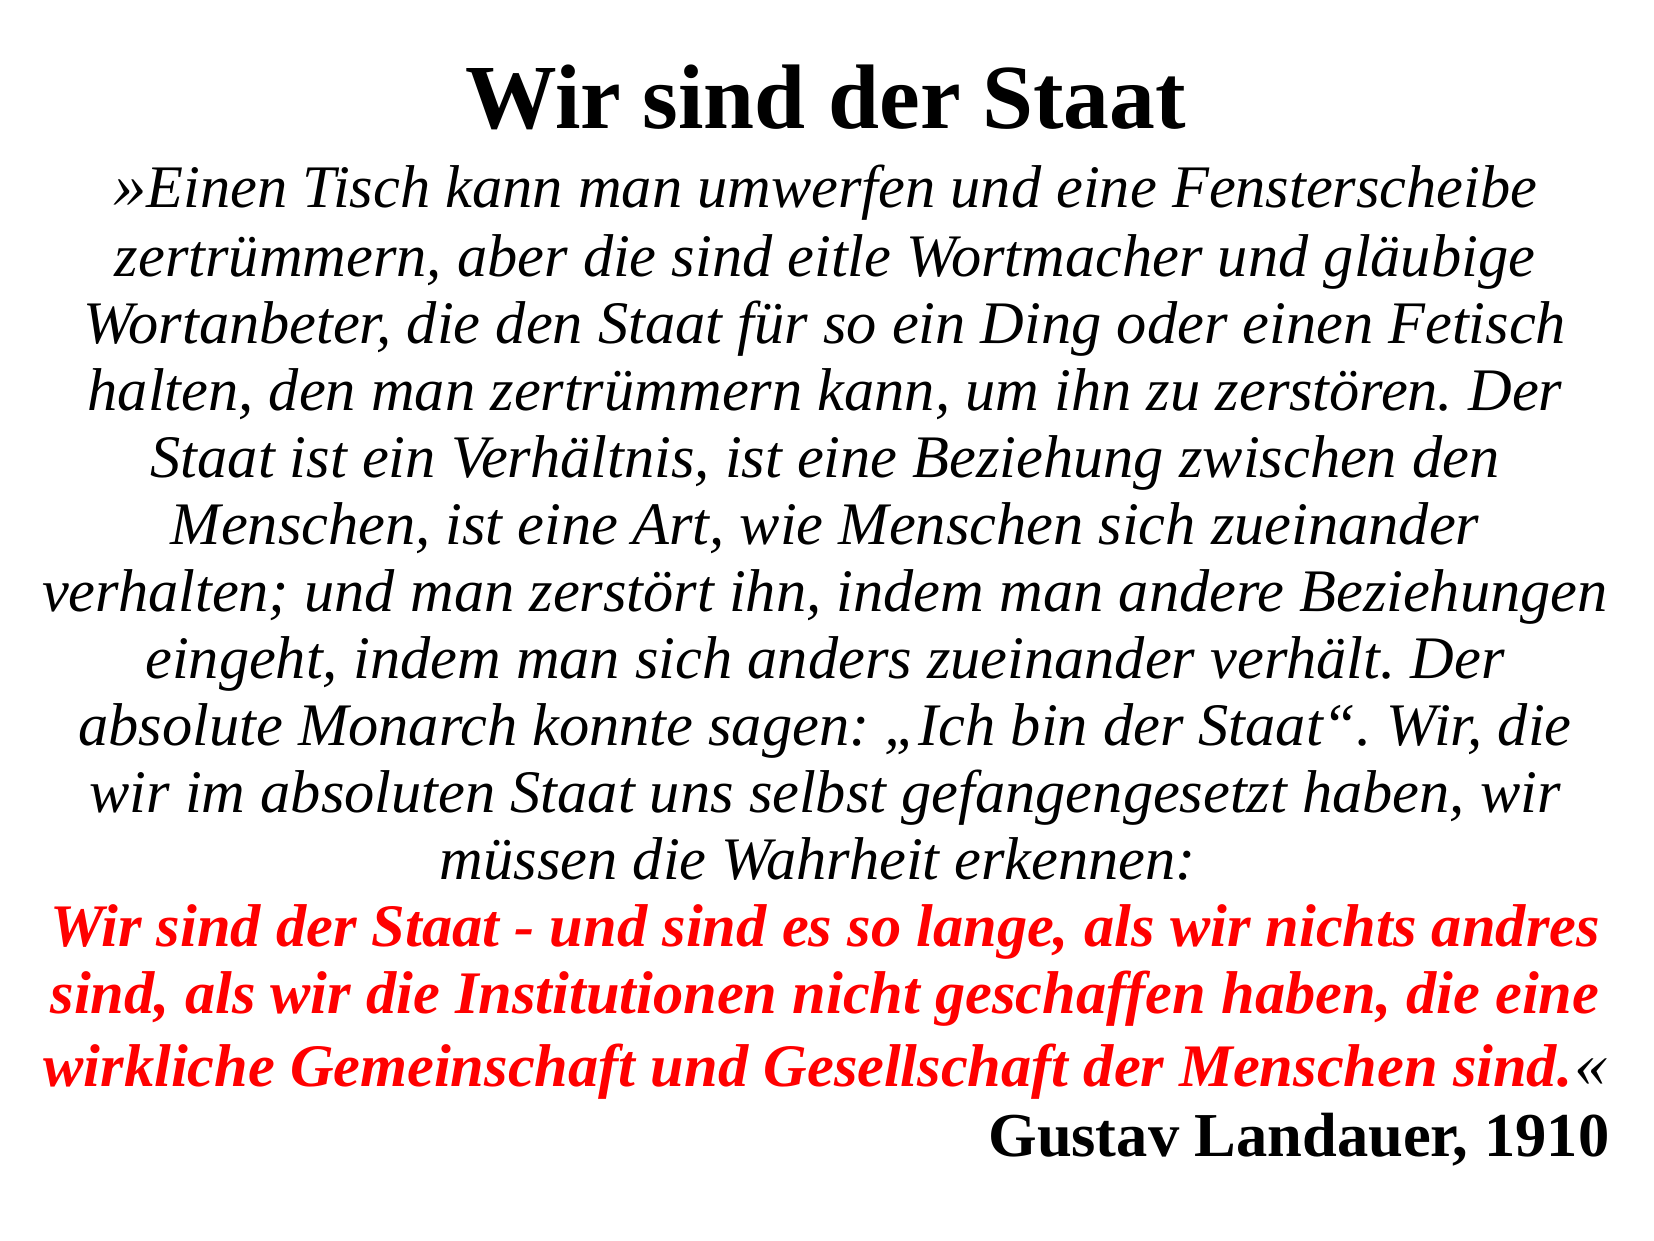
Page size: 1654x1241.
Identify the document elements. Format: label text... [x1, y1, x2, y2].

text_box Wir sind der Staat »Einen Tisch kann man umwerfen und eine Fensterscheibe zertrümmern, aber die sind eitle Wortmacher und gläubige Wortanbeter, die den Staat für so ein Ding oder einen Fetisch halten, den man zertrümmern kann, um ihn zu zerstören. Der Staat ist ein Verhältnis, ist eine Beziehung zwischen den Menschen, ist eine Art, wie Menschen sich zueinander verhalten; und man zerstört ihn, indem man andere Beziehungen eingeht, indem man sich anders zueinander verhält. Der absolute Monarch konnte sagen: „Ich bin der Staat“. Wir, die wir im absoluten Staat uns selbst gefangengesetzt haben, wir müssen die Wahrheit erkennen: Wir sind der Staat - und sind es so lange, als wir nichts andres sind, als wir die Institutionen nicht geschaffen haben, die eine wirkliche Gemeinschaft und Gesellschaft der Menschen sind.« Gustav Landauer, 1910 [27, 39, 1626, 1199]
